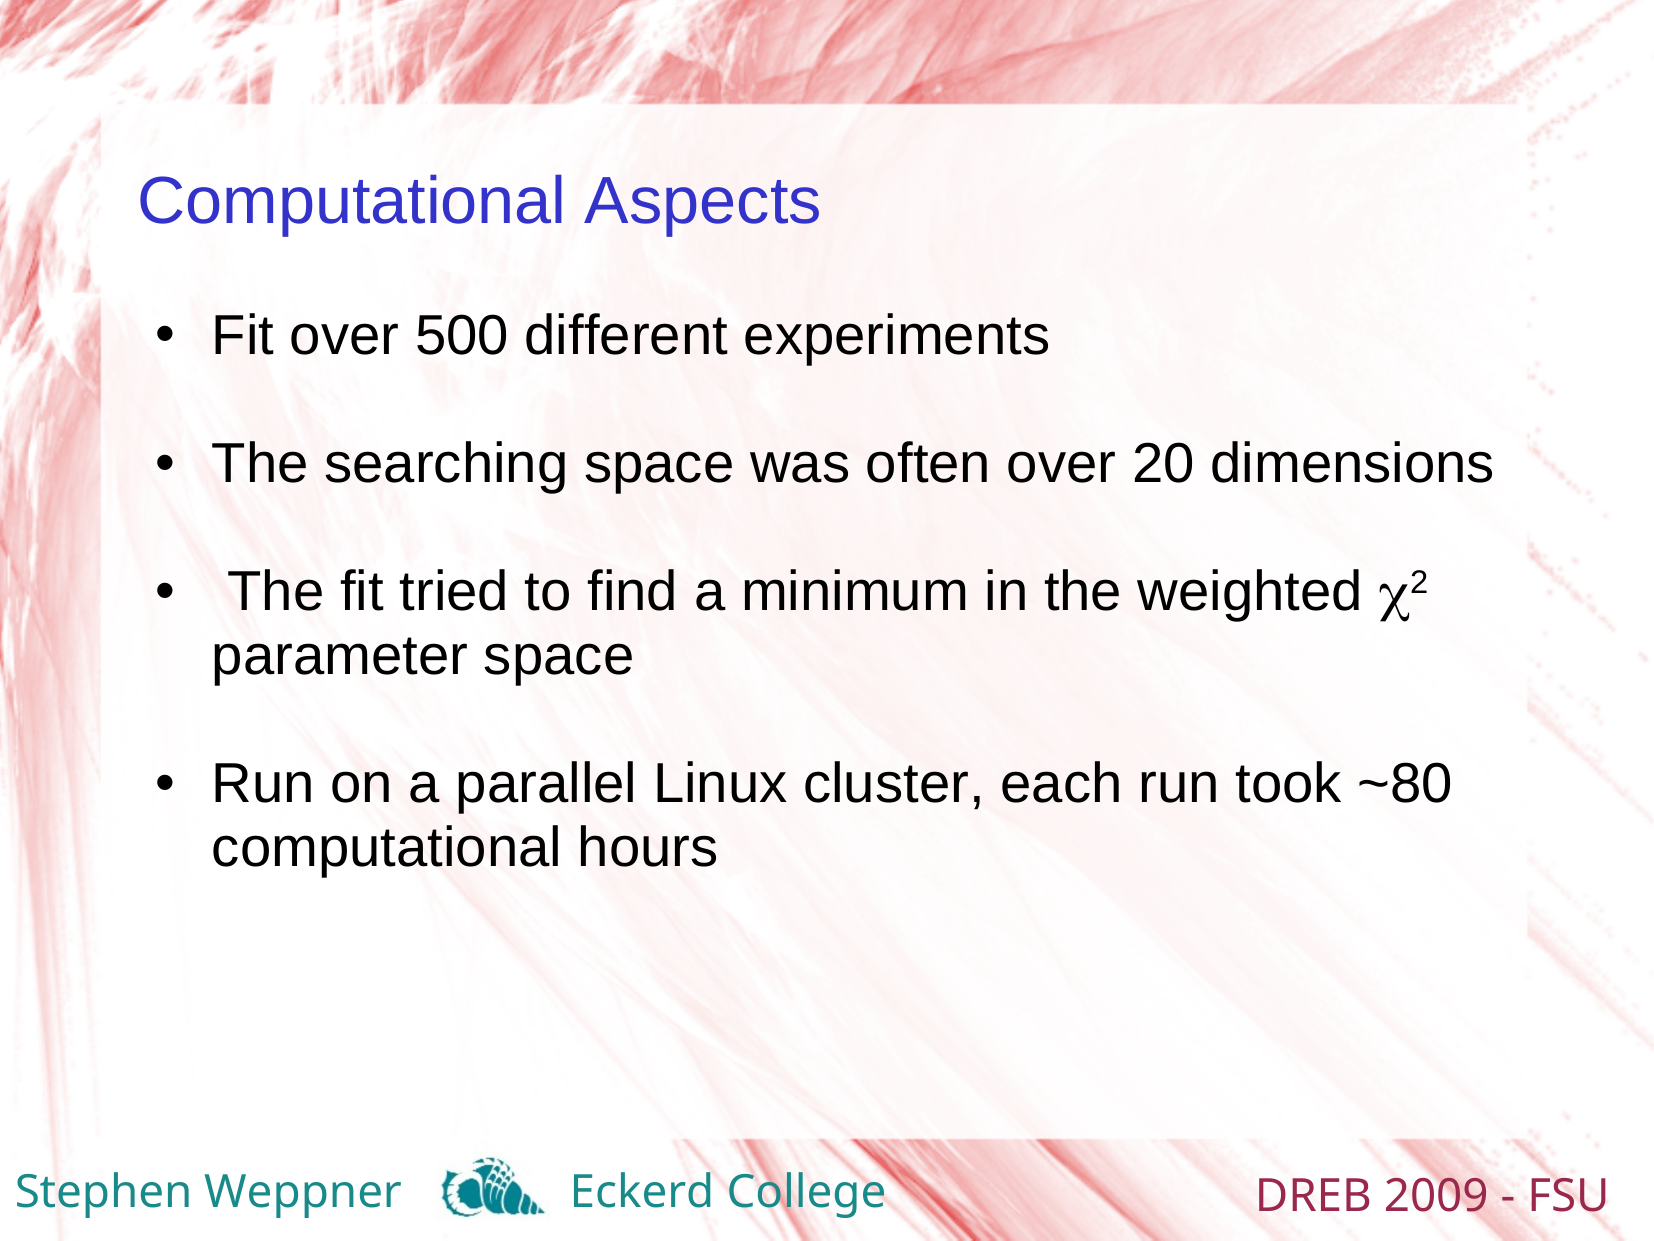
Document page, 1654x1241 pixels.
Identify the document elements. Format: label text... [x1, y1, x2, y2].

text_box Computational Aspects Fit over 500 different experiments The searching space was often over 20 dimensions The fit tried to find a minimum in the weighted 2 parameter space Run on a parallel Linux cluster, each run took ~80 computational hours [137, 162, 1523, 880]
text_box Stephen Weppner Eckerd College [0, 1147, 889, 1225]
picture [0, 0, 1654, 1241]
text_box DREB 2009 - FSU [1240, 1151, 1644, 1228]
